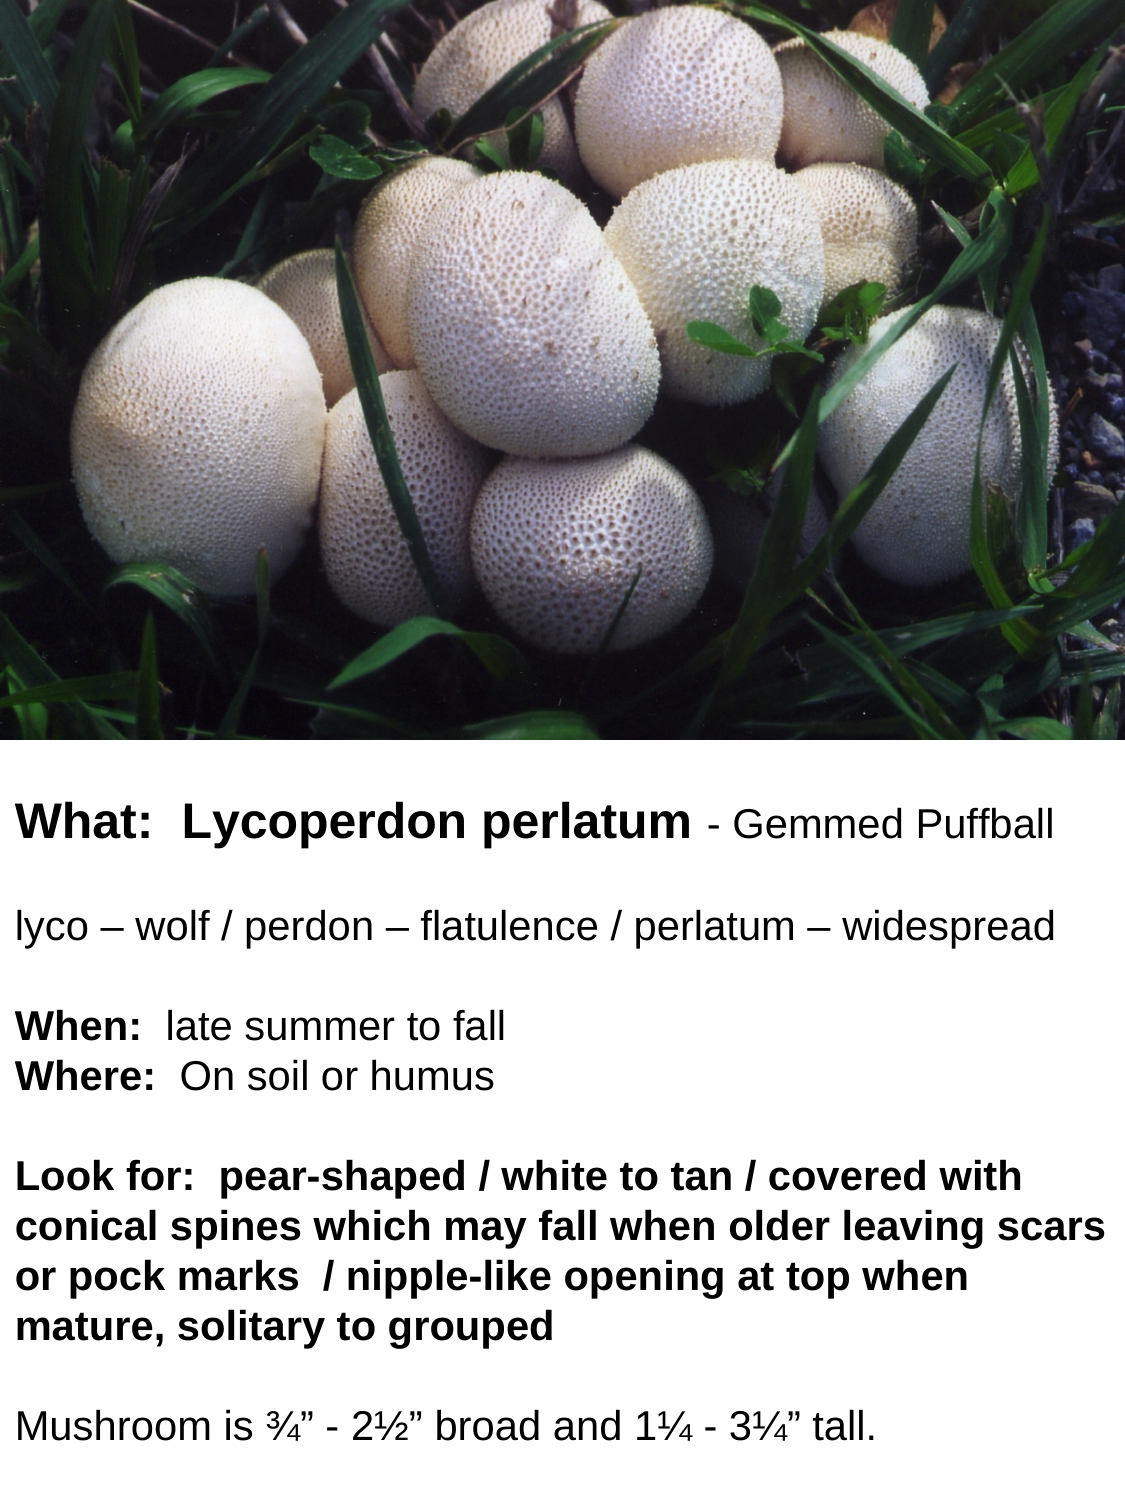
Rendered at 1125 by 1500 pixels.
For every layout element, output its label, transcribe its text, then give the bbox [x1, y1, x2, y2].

picture [0, 0, 1125, 740]
text_box What: Lycoperdon perlatum - Gemmed Puffball lyco – wolf / perdon – flatulence / perlatum – widespread When: late summer to fall Where: On soil or humus Look for: pear-shaped / white to tan / covered with conical spines which may fall when older leaving scars or pock marks / nipple-like opening at top when mature, solitary to grouped Mushroom is ¾” - 2½” broad and 1¼ - 3¼” tall. [0, 780, 1125, 1457]
